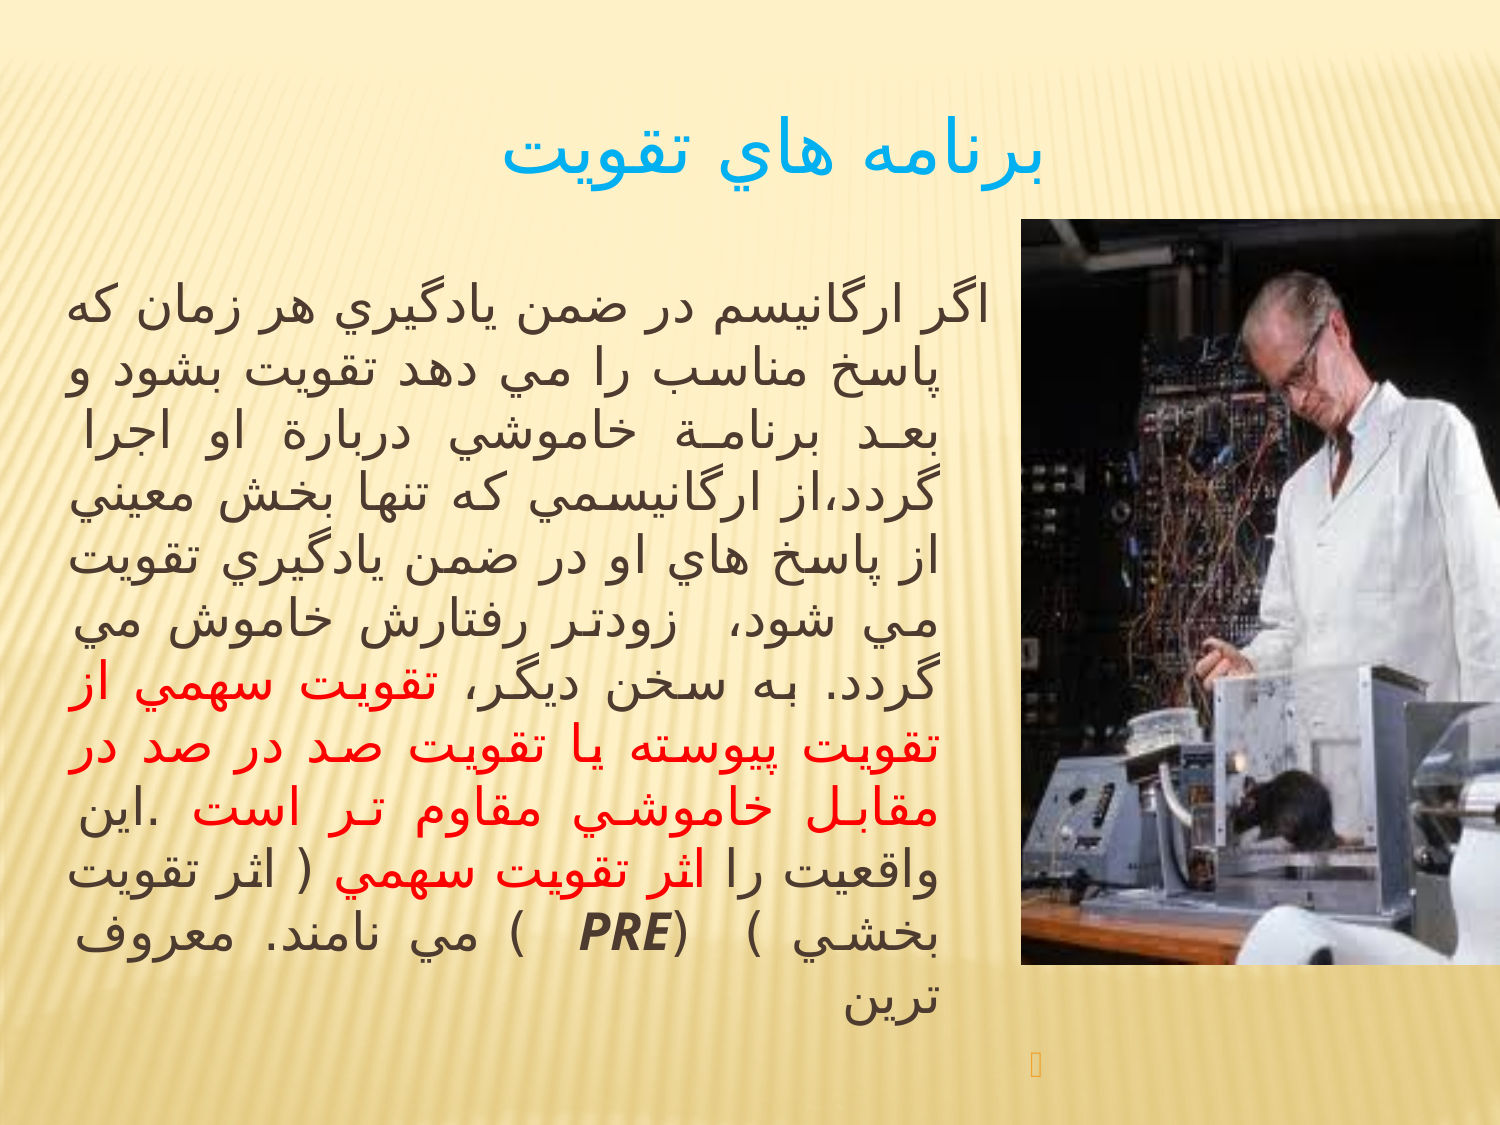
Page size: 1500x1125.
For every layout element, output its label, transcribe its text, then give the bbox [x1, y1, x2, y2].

title برنامه هاي تقويت [49, 75, 1475, 214]
list اگر ارگانيسم در ضمن يادگيري هر زمان كه پاسخ مناسب را مي دهد تقويت بشود و بعد برنامة خاموشي دربارة او اجرا گردد،از ارگانيسمي كه تنها بخش معيني از پاسخ هاي او در ضمن يادگيري تقويت مي شود، زودتر رفتارش خاموش مي گردد. به سخن ديگر، تقويت سهمي از تقويت پيوسته يا تقويت صد در صد در مقابل خاموشي مقاوم تر است .اين واقعيت را اثر تقويت سهمي ( اثر تقويت بخشي ) (PRE ) مي نامند. معروف ترين [50, 262, 1058, 1038]
picture [1021, 219, 1500, 965]
